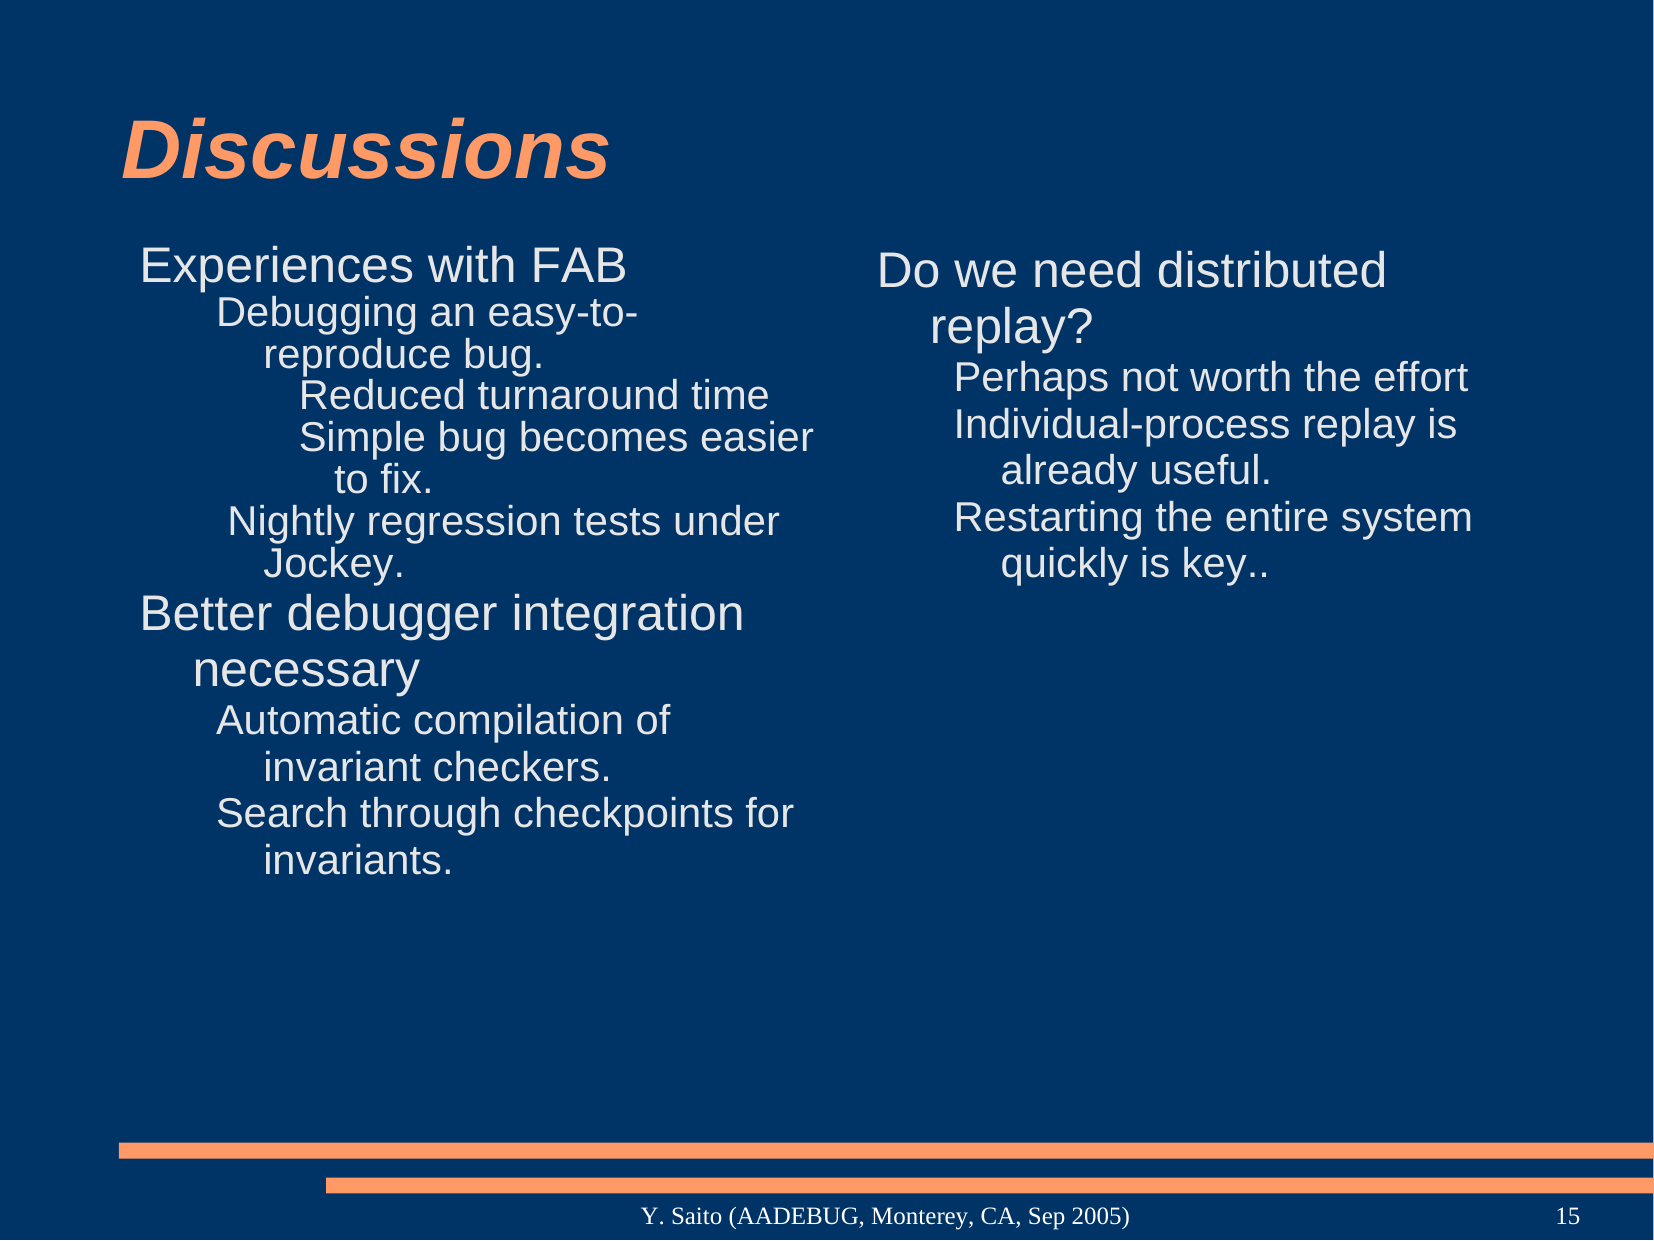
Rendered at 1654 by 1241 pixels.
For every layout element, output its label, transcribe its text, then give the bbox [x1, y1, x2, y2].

title Discussions [121, 46, 1534, 254]
list Do we need distributed replay? Perhaps not worth the effort Individual-process replay is already useful. Restarting the entire system quickly is key.. [858, 242, 1562, 1053]
list Experiences with FAB Debugging an easy-to-reproduce bug. Reduced turnaround time Simple bug becomes easier to fix. Nightly regression tests under Jockey. Better debugger integration necessary Automatic compilation of invariant checkers. Search through checkpoints for invariants. [121, 242, 824, 1105]
